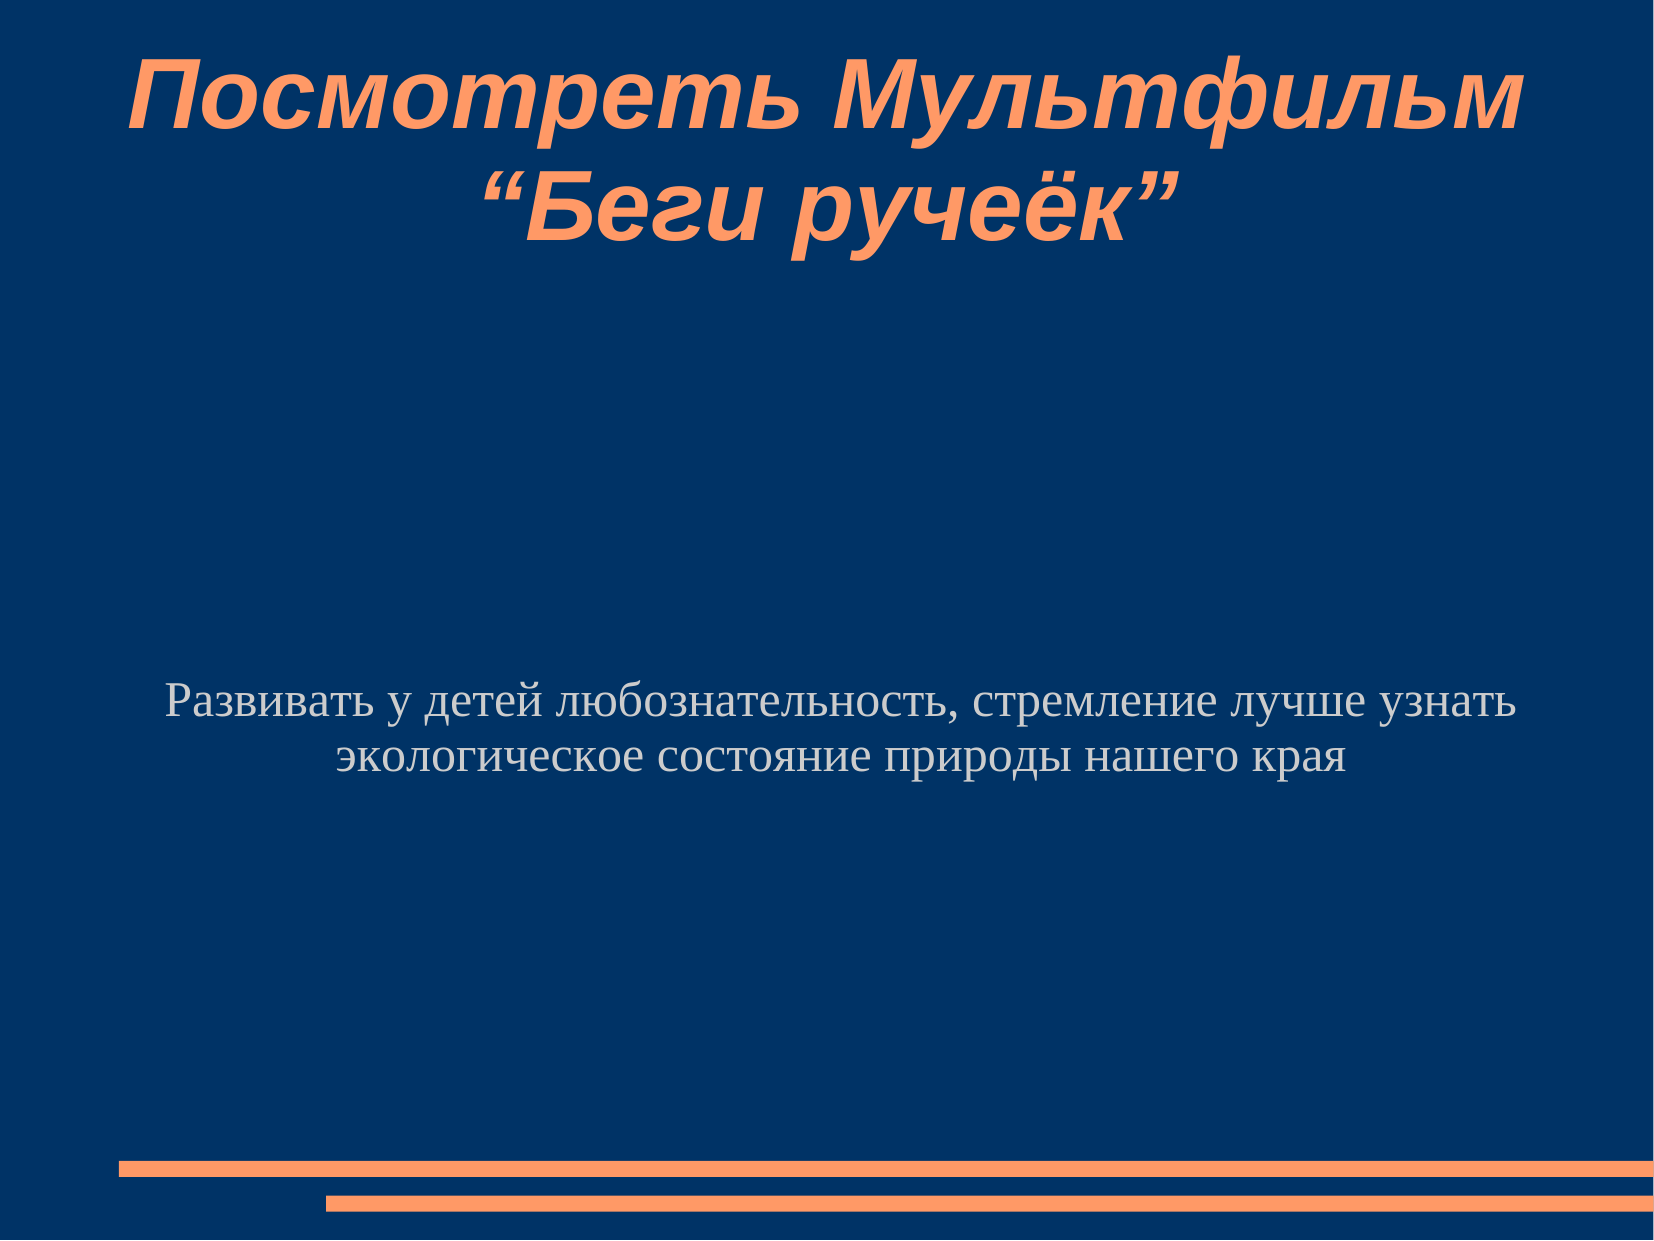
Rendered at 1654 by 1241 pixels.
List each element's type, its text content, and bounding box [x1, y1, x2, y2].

subtitle Развивать у детей любознательность, стремление лучше узнать экологическое состояние природы нашего края [121, 322, 1561, 1132]
title Посмотреть Мультфильм “Беги ручеёк” [121, 38, 1534, 262]
